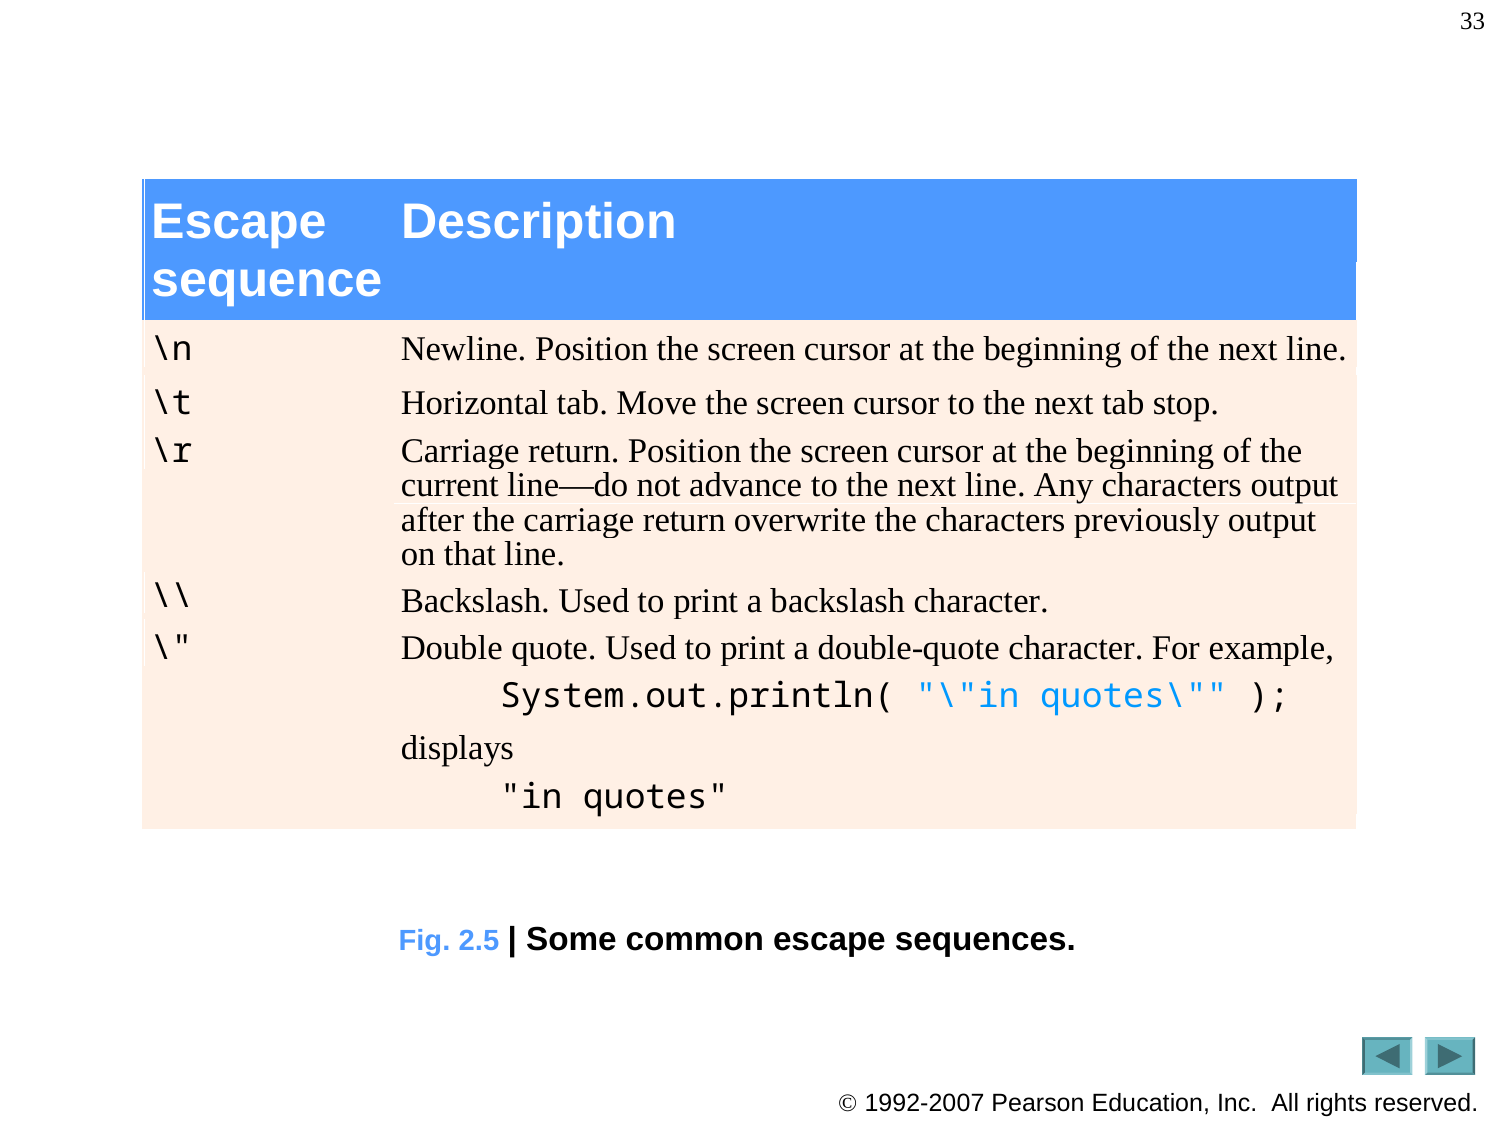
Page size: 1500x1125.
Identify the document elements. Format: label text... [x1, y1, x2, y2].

chart [78, 179, 1424, 897]
title Fig. 2.5 | Some common escape sequences. [137, 900, 1338, 989]
